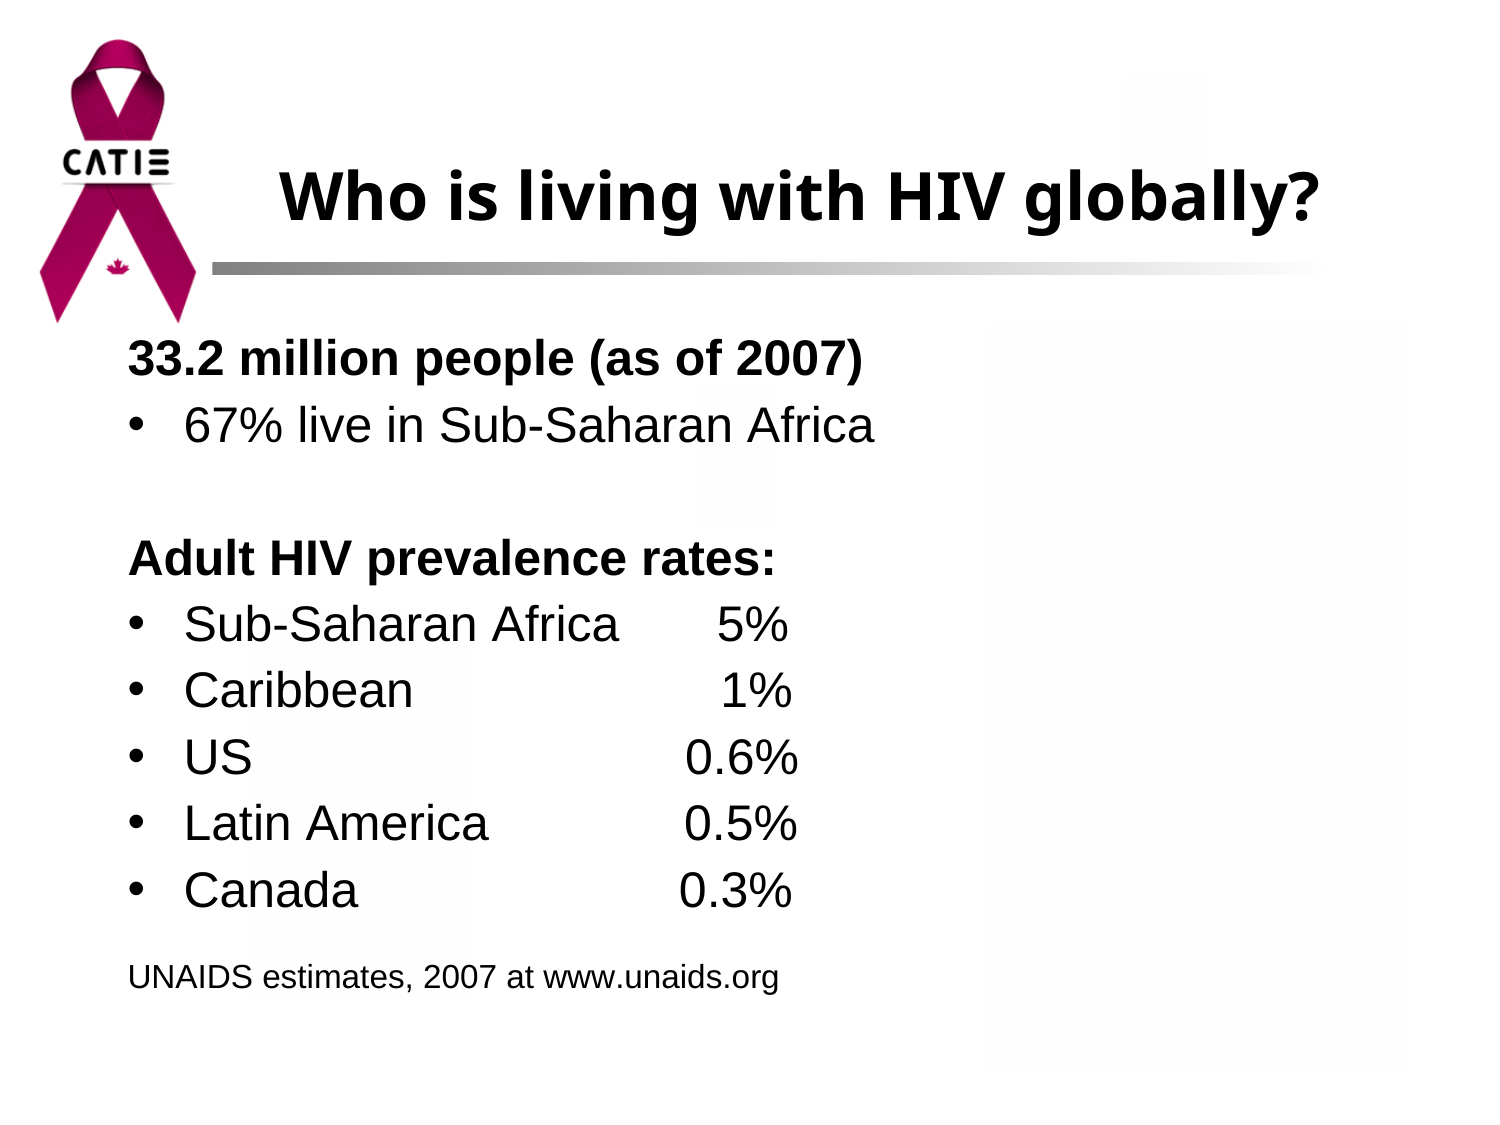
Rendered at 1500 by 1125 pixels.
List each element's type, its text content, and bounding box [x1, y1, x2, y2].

list 33.2 million people (as of 2007) 67% live in Sub-Saharan Africa Adult HIV prevalence rates: Sub-Saharan Africa 5% Caribbean 1% US 0.6% Latin America 0.5% Canada 0.3% UNAIDS estimates, 2007 at www.unaids.org [112, 324, 1388, 1003]
picture [37, 37, 198, 325]
title Who is living with HIV globally? [212, 99, 1388, 288]
